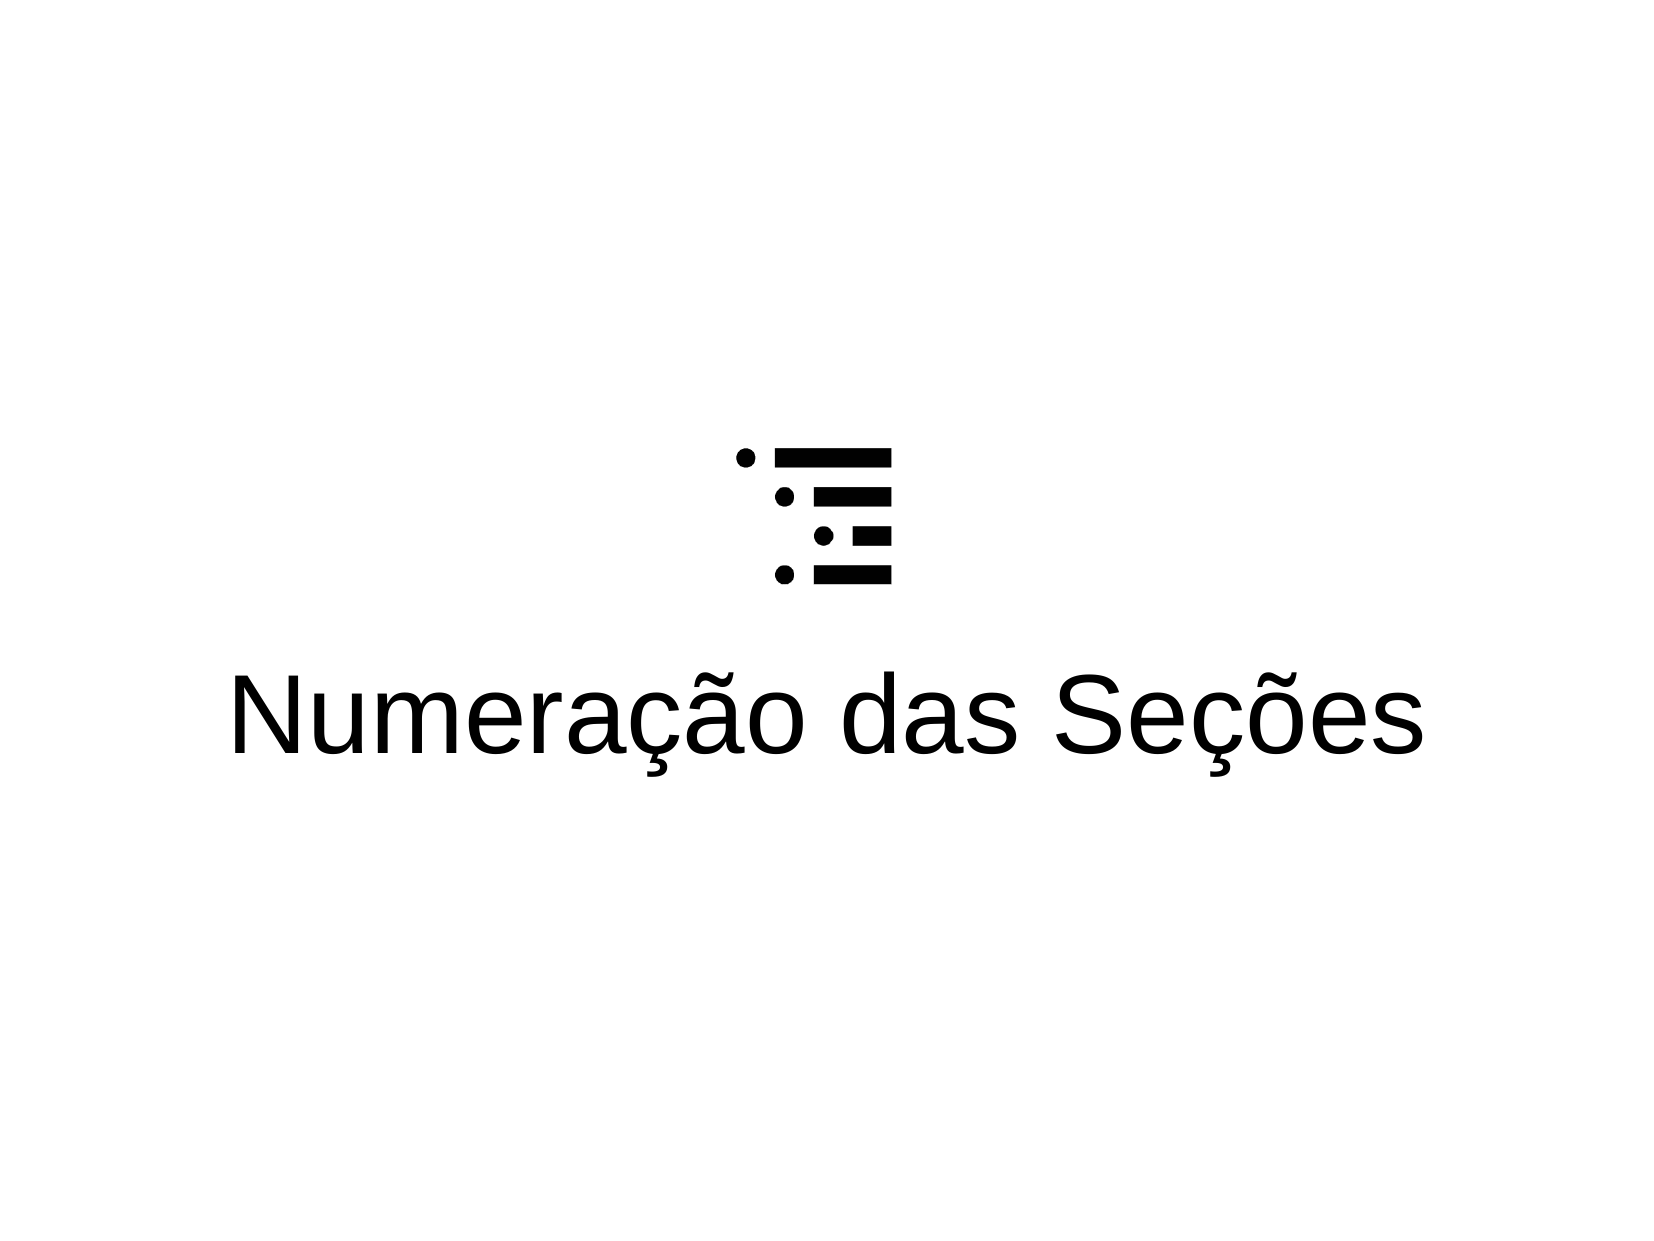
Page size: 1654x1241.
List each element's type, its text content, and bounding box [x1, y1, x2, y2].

picture [735, 447, 892, 585]
title Numeração das Seções [11, 608, 1642, 816]
